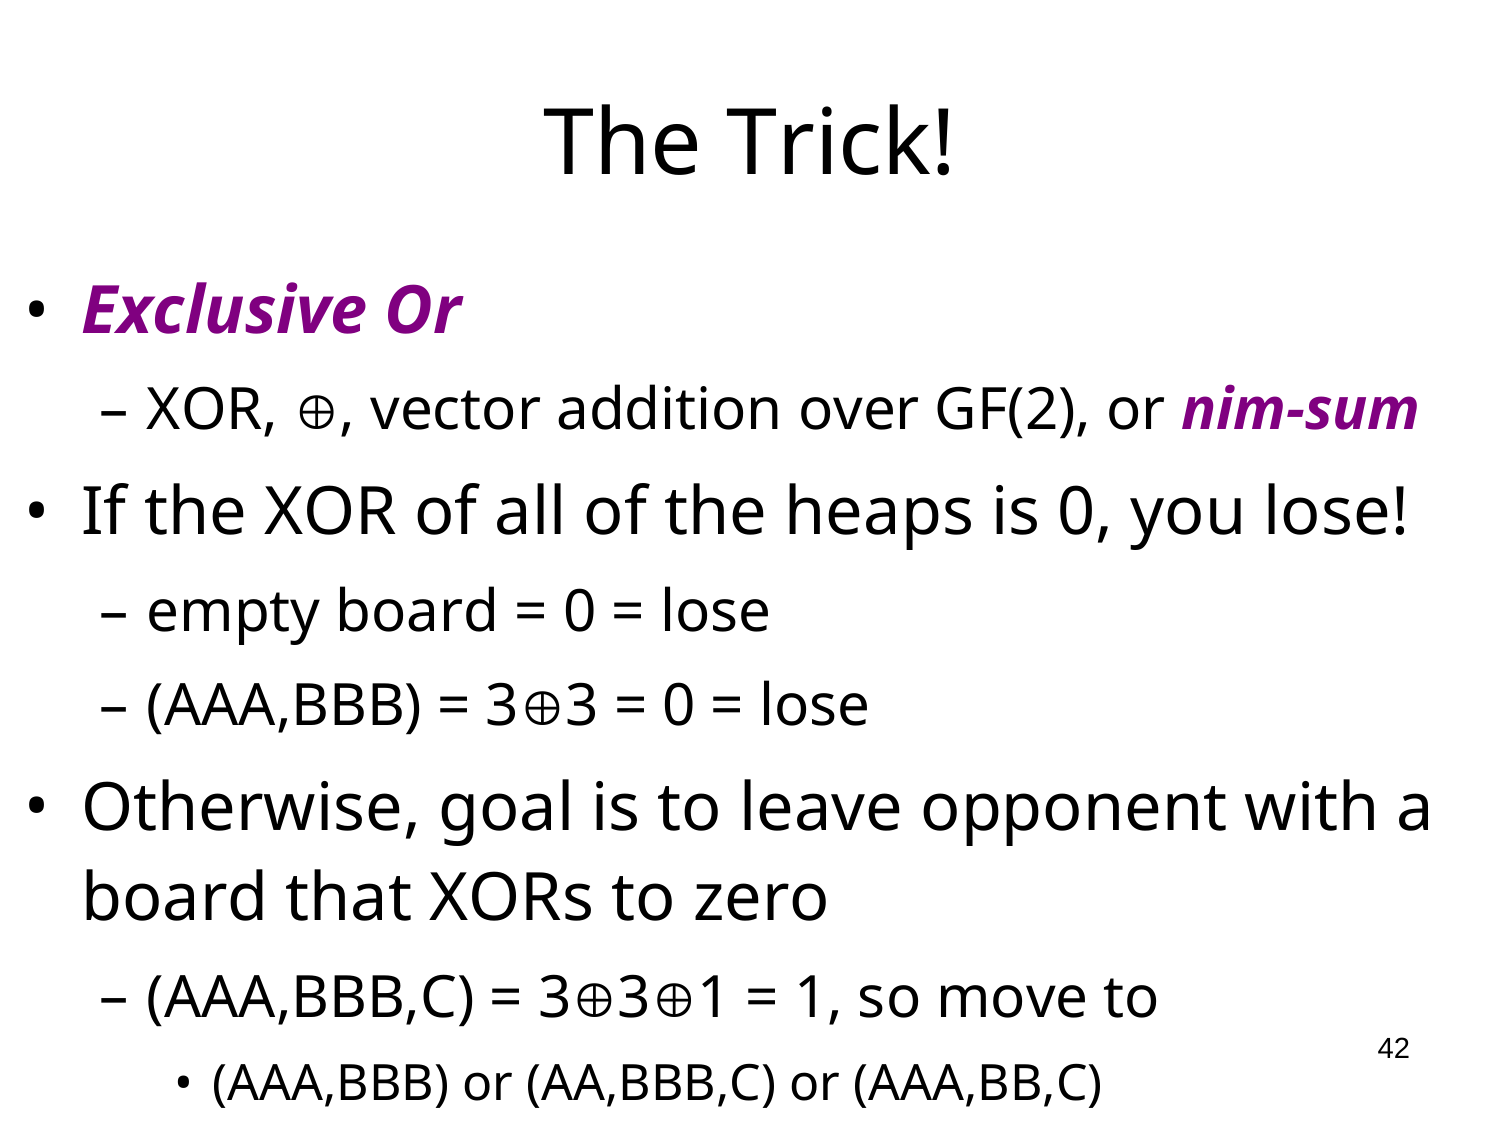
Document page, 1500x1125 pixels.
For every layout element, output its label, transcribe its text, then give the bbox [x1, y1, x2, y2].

title The Trick! [24, 45, 1476, 233]
list Exclusive Or XOR, ⊕, vector addition over GF(2), or nim-sum If the XOR of all of the heaps is 0, you lose! empty board = 0 = lose (AAA,BBB) = 3⊕3 = 0 = lose Otherwise, goal is to leave opponent with a board that XORs to zero (AAA,BBB,C) = 3⊕3⊕1 = 1, so move to (AAA,BBB) or (AA,BBB,C) or (AAA,BB,C) [24, 262, 1476, 1101]
